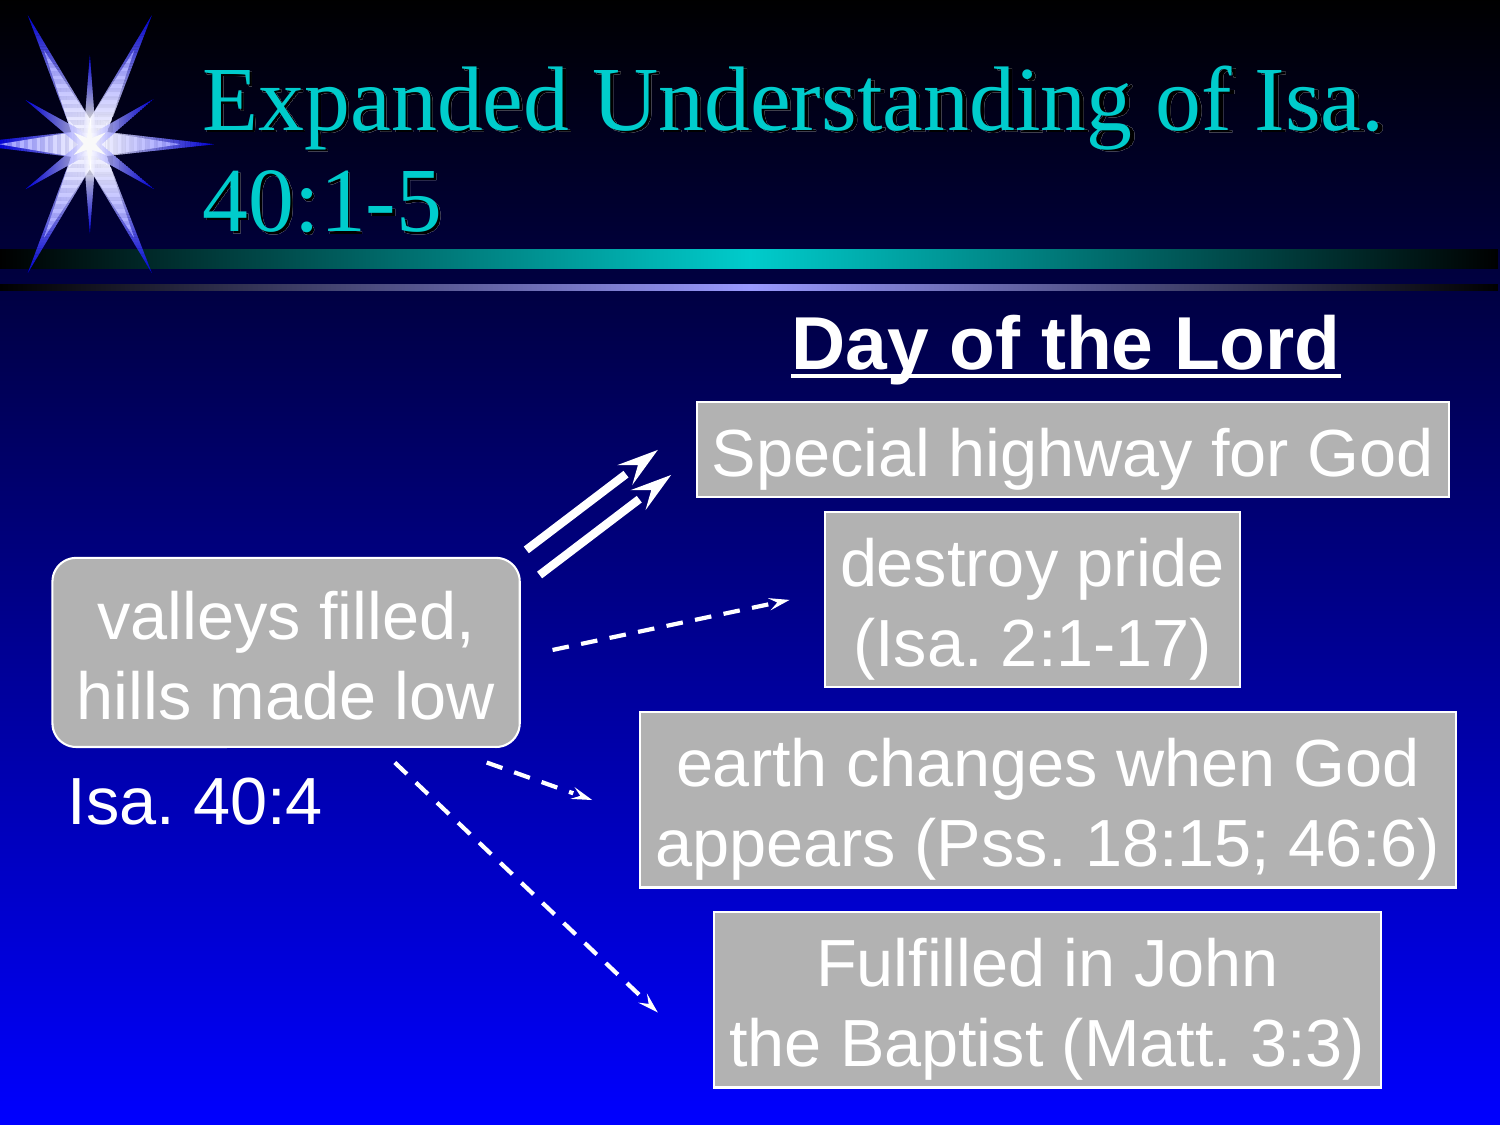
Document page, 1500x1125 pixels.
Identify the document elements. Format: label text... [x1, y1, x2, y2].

title Expanded Understanding of Isa. 40:1-5 [187, 40, 1463, 260]
text_box Day of the Lord [776, 287, 1450, 393]
text_box Fulfilled in John the Baptist (Matt. 3:3) [713, 912, 1382, 1088]
text_box Isa. 40:4 [52, 749, 408, 846]
text_box earth changes when God appears (Pss. 18:15; 46:6) [640, 712, 1457, 888]
text_box valleys filled, hills made low [52, 557, 520, 747]
text_box Special highway for God [696, 402, 1450, 498]
text_box destroy pride (Isa. 2:1-17) [824, 512, 1241, 688]
